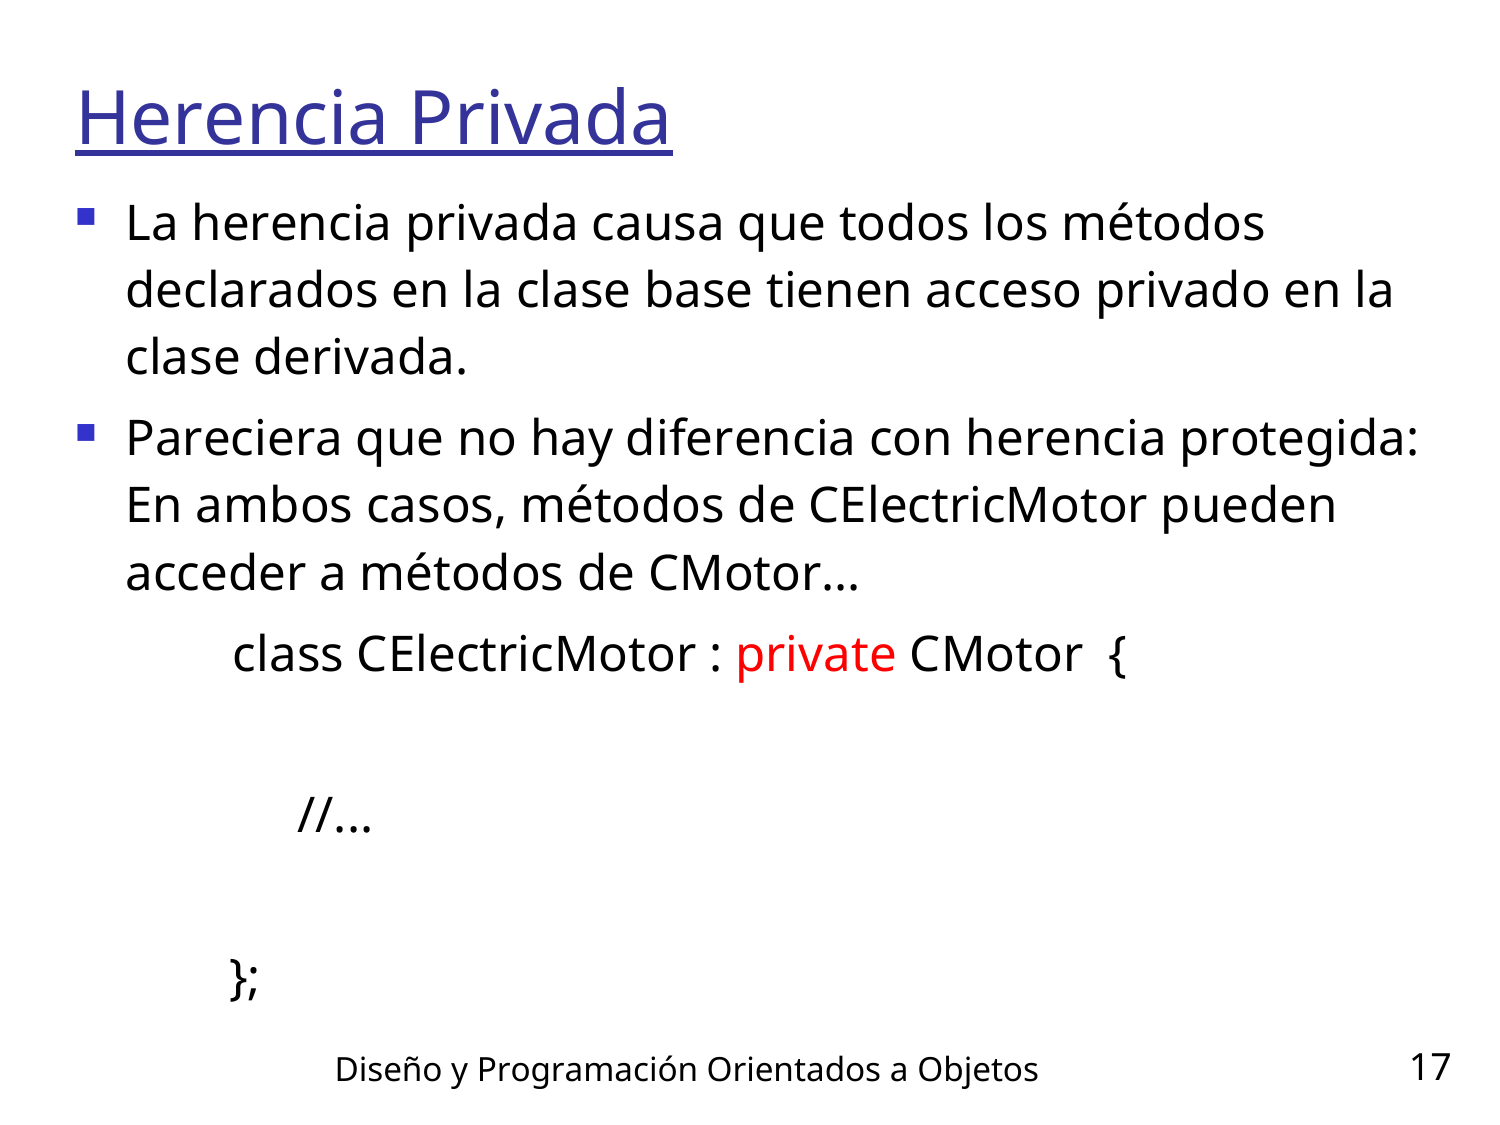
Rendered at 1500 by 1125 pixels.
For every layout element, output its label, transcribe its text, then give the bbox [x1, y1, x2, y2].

list La herencia privada causa que todos los métodos declarados en la clase base tienen acceso privado en la clase derivada. Pareciera que no hay diferencia con herencia protegida: En ambos casos, métodos de CElectricMotor pueden acceder a métodos de CMotor... class CElectricMotor : private CMotor { //... }; [75, 187, 1462, 1013]
title Herencia Privada [75, 30, 1466, 193]
